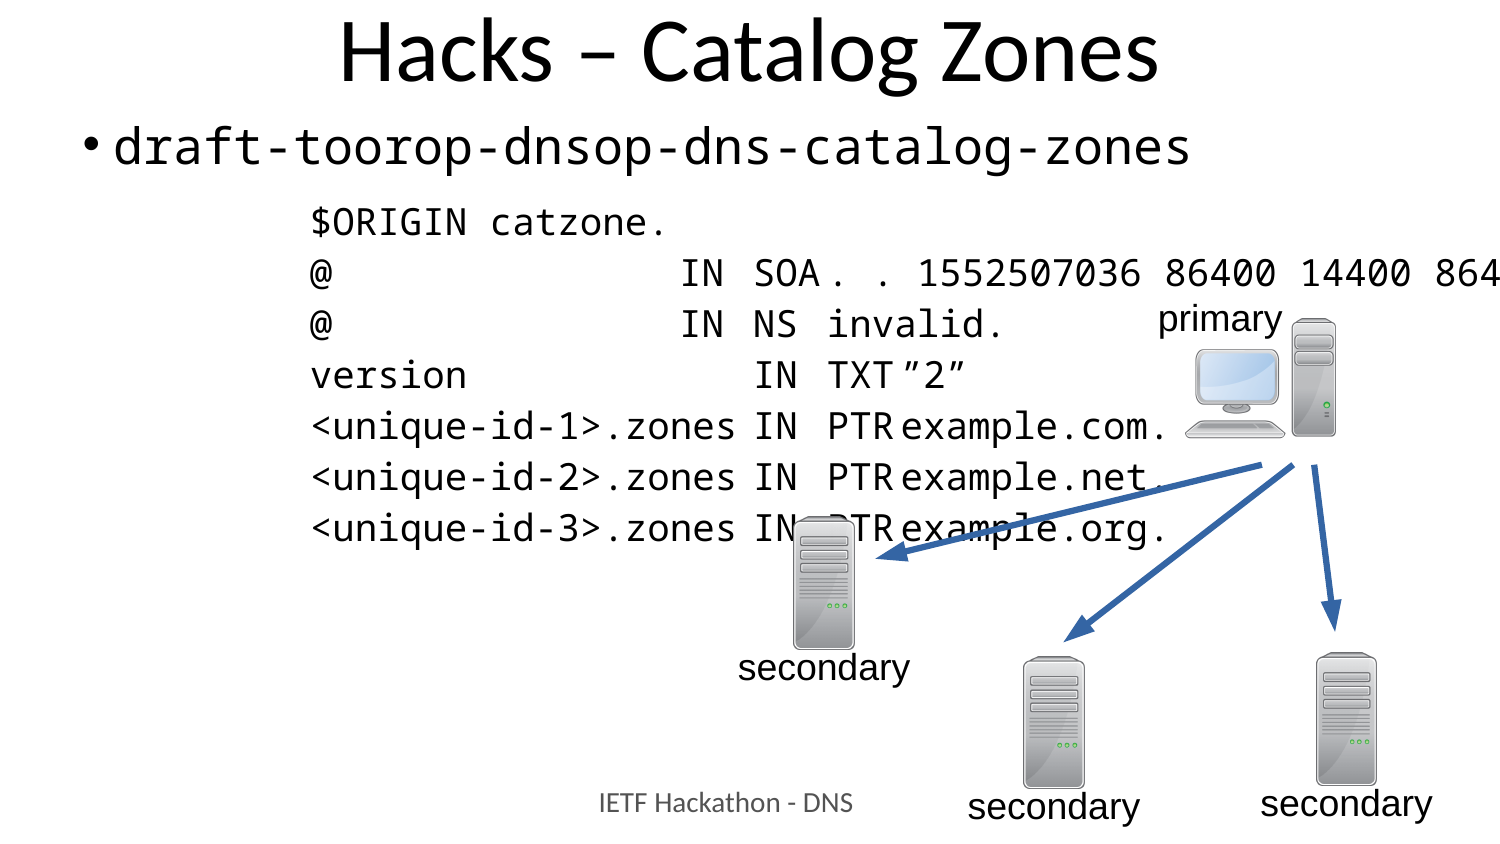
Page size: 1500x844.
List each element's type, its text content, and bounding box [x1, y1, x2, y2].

picture [1316, 652, 1377, 786]
list draft-toorop-dnsop-dns-catalog-zones [75, 108, 1378, 207]
picture [1023, 656, 1085, 789]
picture [1179, 318, 1336, 444]
title Hacks – Catalog Zones [75, 0, 1425, 116]
text_box $ORIGIN catzone. @ IN SOA . . 1552507036 86400 14400 86400 0 @ IN NS invalid. version IN TXT ”2” <unique-id-1>.zones IN PTR example.com. <unique-id-2>.zones IN PTR example.net. <unique-id-3>.zones IN PTR example.org. [295, 187, 1500, 470]
picture [793, 516, 855, 650]
